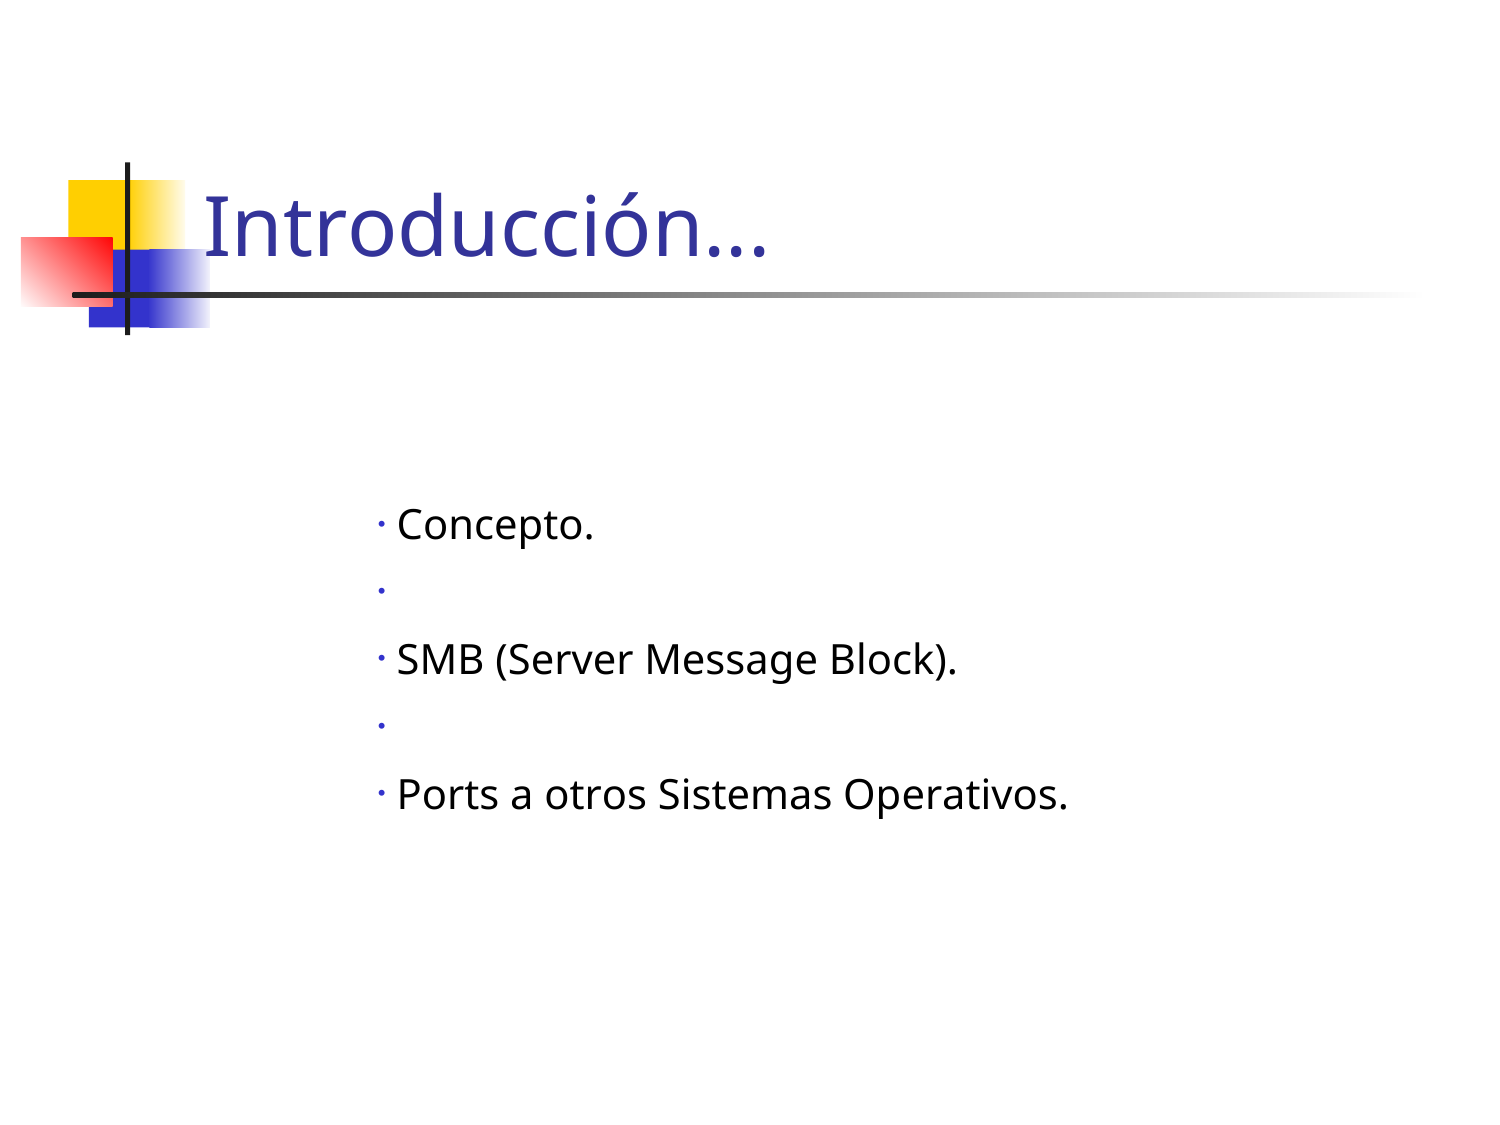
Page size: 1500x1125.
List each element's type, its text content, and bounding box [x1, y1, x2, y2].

title Introducción... [188, 101, 1468, 289]
text_box Concepto. SMB (Server Message Block). Ports a otros Sistemas Operativos. [362, 487, 1413, 951]
